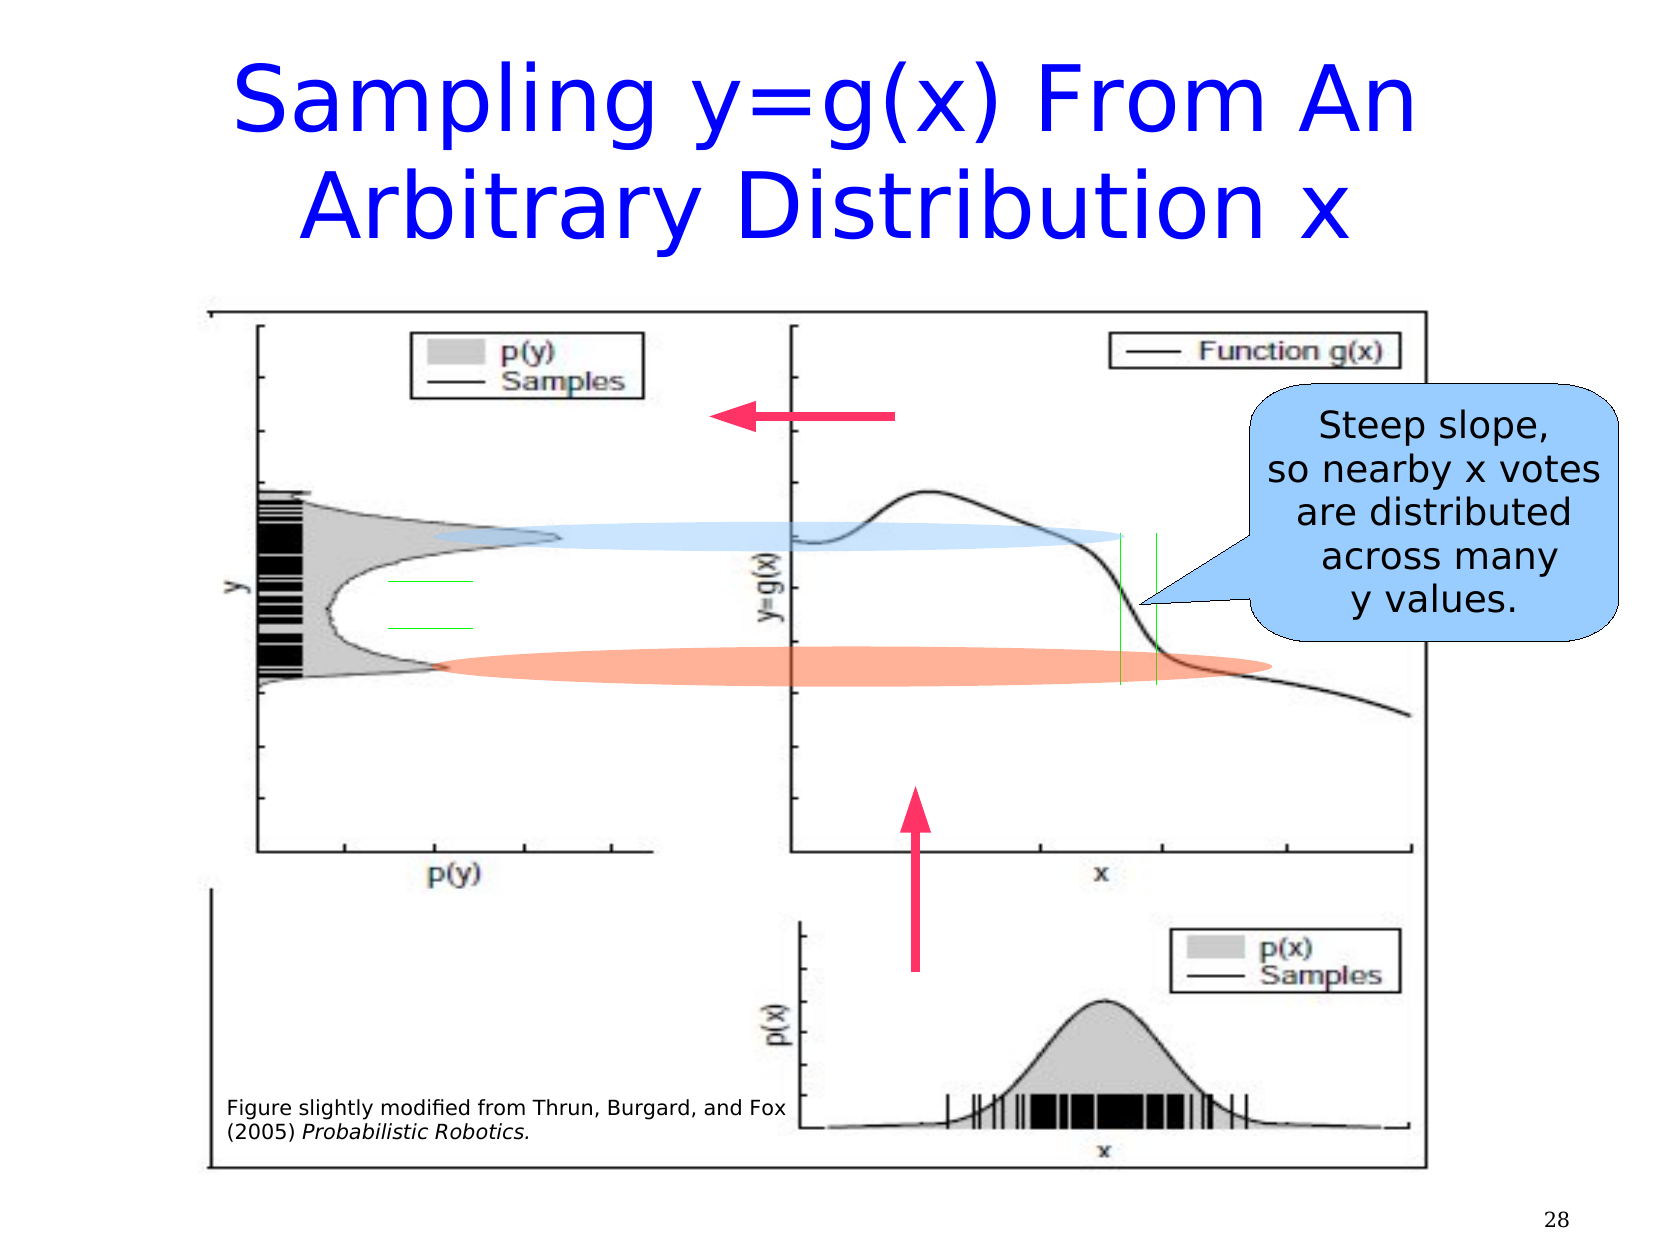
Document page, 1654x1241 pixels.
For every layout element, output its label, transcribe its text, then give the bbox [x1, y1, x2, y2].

text_box Steep slope, so nearby x votes are distributed across many y values. [1139, 383, 1619, 642]
title Sampling y=g(x) From An Arbitrary Distribution x [82, 45, 1571, 261]
picture [176, 295, 1446, 1193]
text_box [433, 521, 1125, 552]
text_box [431, 646, 1273, 687]
text_box Figure slightly modified from Thrun, Burgard, and Fox (2005) Probabilistic Robotics. [211, 1088, 808, 1153]
